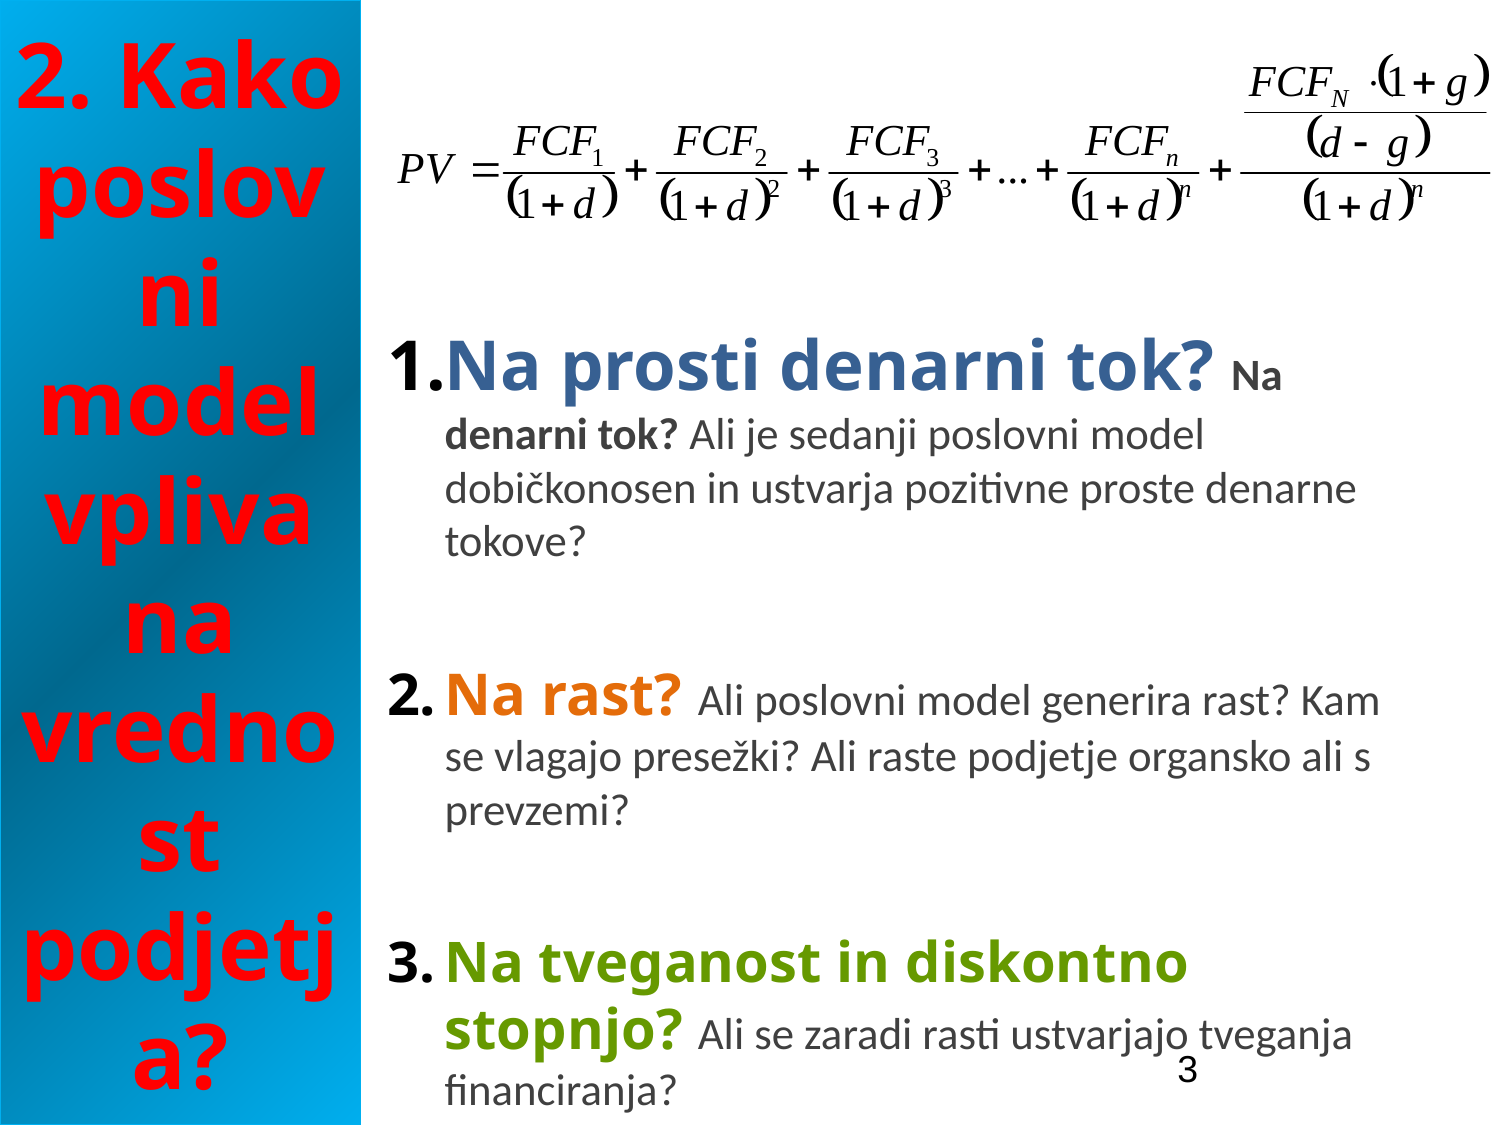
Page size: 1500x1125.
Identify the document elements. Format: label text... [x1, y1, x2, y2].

list Na prosti denarni tok? Na denarni tok? Ali je sedanji poslovni model dobičkonosen in ustvarja pozitivne proste denarne tokove? Na rast? Ali poslovni model generira rast? Kam se vlagajo presežki? Ali raste podjetje organsko ali s prevzemi? Na tveganost in diskontno stopnjo? Ali se zaradi rasti ustvarjajo tveganja financiranja? [371, 314, 1425, 1125]
slide_number <number> [1162, 1037, 1475, 1100]
chart [389, 54, 1500, 239]
title 2. Kako poslovni model vpliva na vrednost podjetja? [0, 0, 361, 1125]
